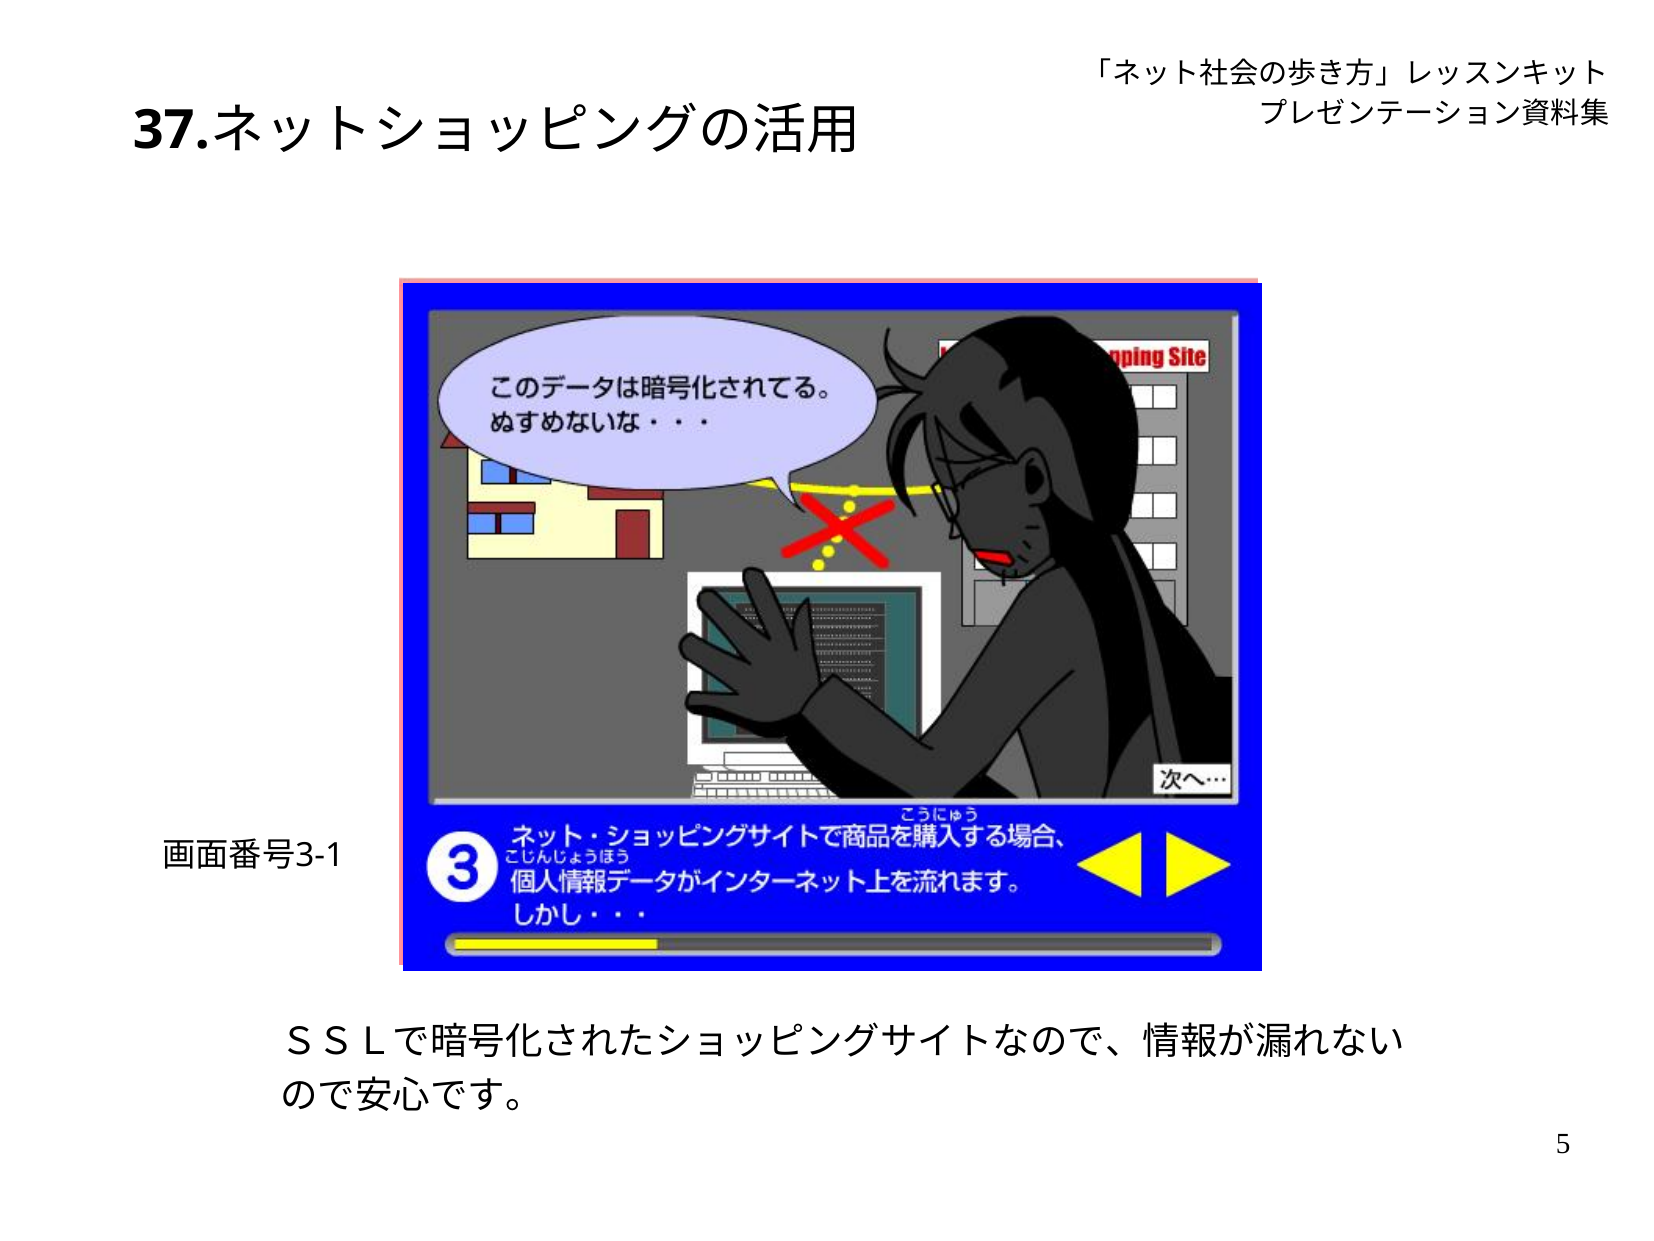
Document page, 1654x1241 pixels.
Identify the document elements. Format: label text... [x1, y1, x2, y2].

text_box 画面番号3-1 [147, 826, 384, 882]
text_box 「ネット社会の歩き方」レッスンキット プレゼンテーション資料集 [1062, 44, 1625, 139]
picture [399, 277, 1262, 971]
text_box ＳＳＬで暗号化されたショッピングサイトなので、情報が漏れないので安心です。 [265, 1003, 1447, 1128]
text_box 37.ネットショッピングの活用 [118, 88, 1241, 169]
